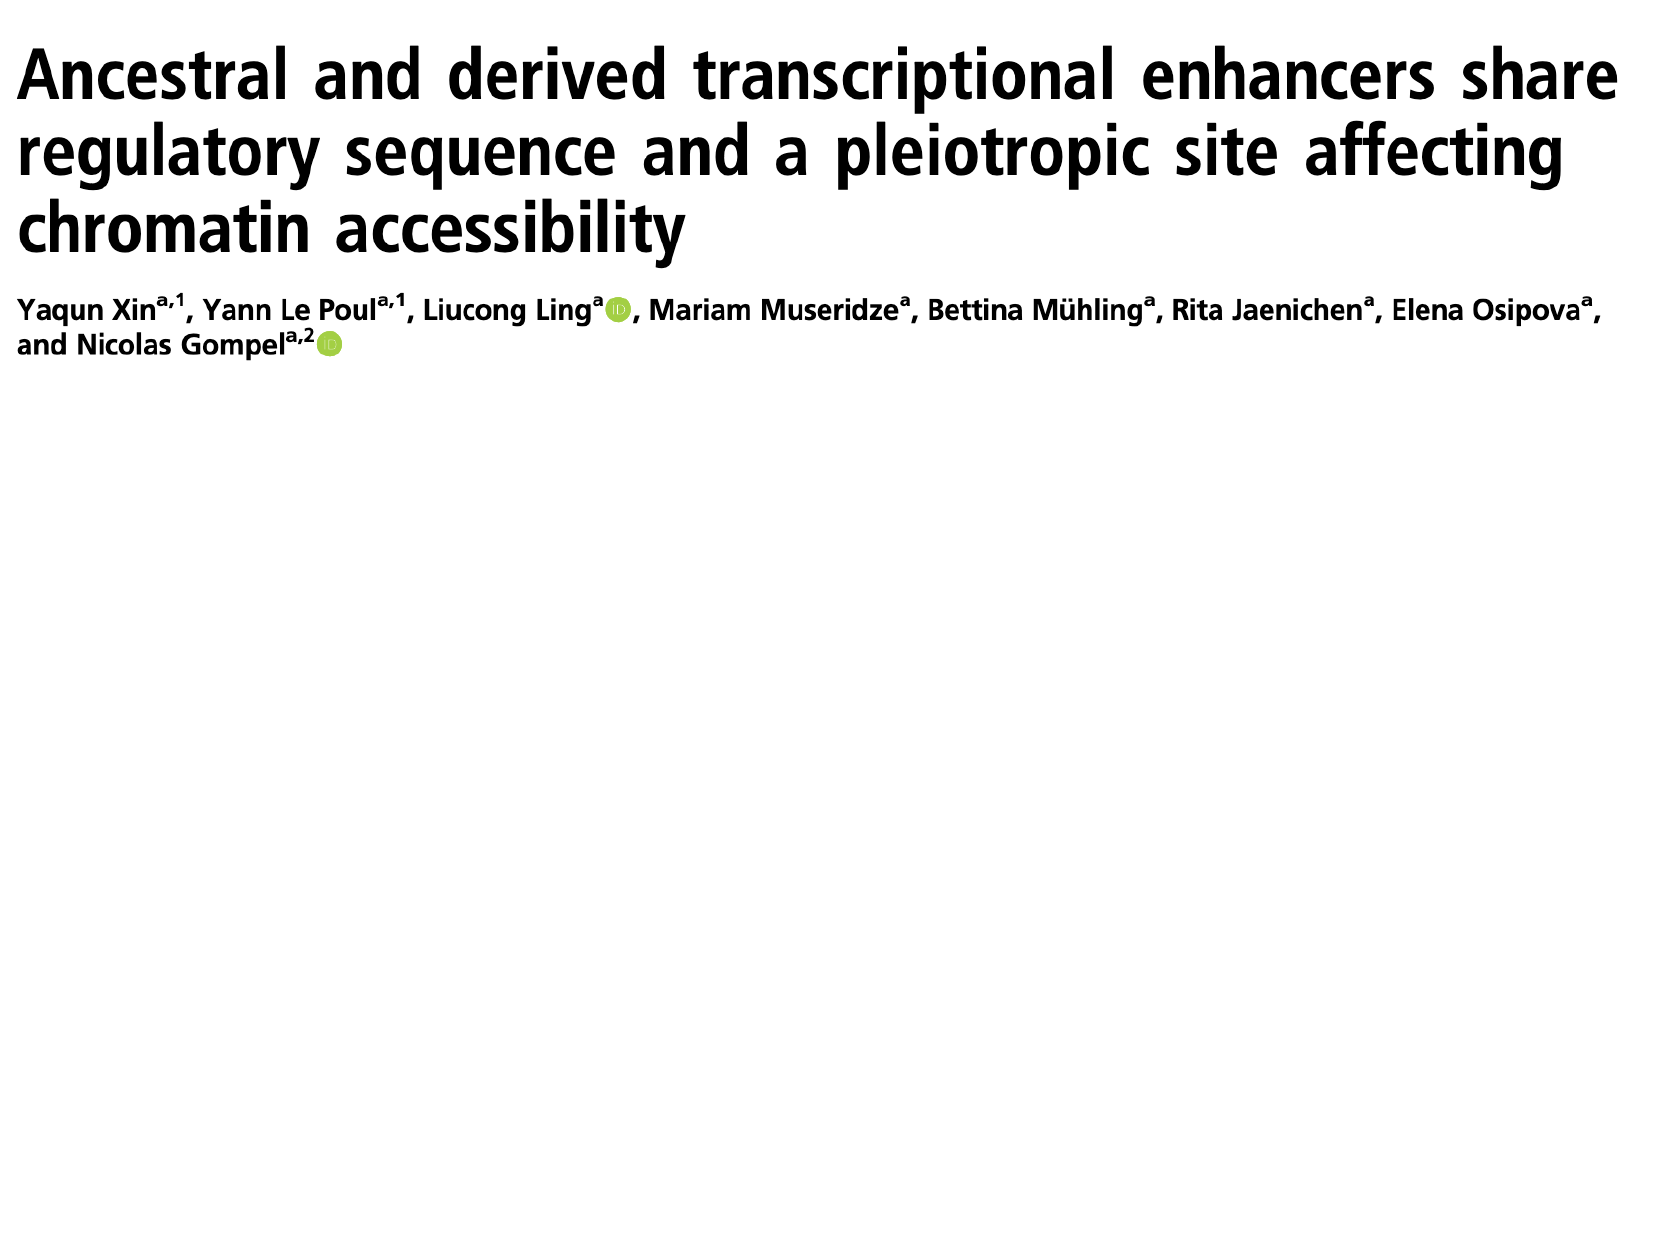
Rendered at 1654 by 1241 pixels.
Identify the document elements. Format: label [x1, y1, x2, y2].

picture [0, 19, 1654, 382]
